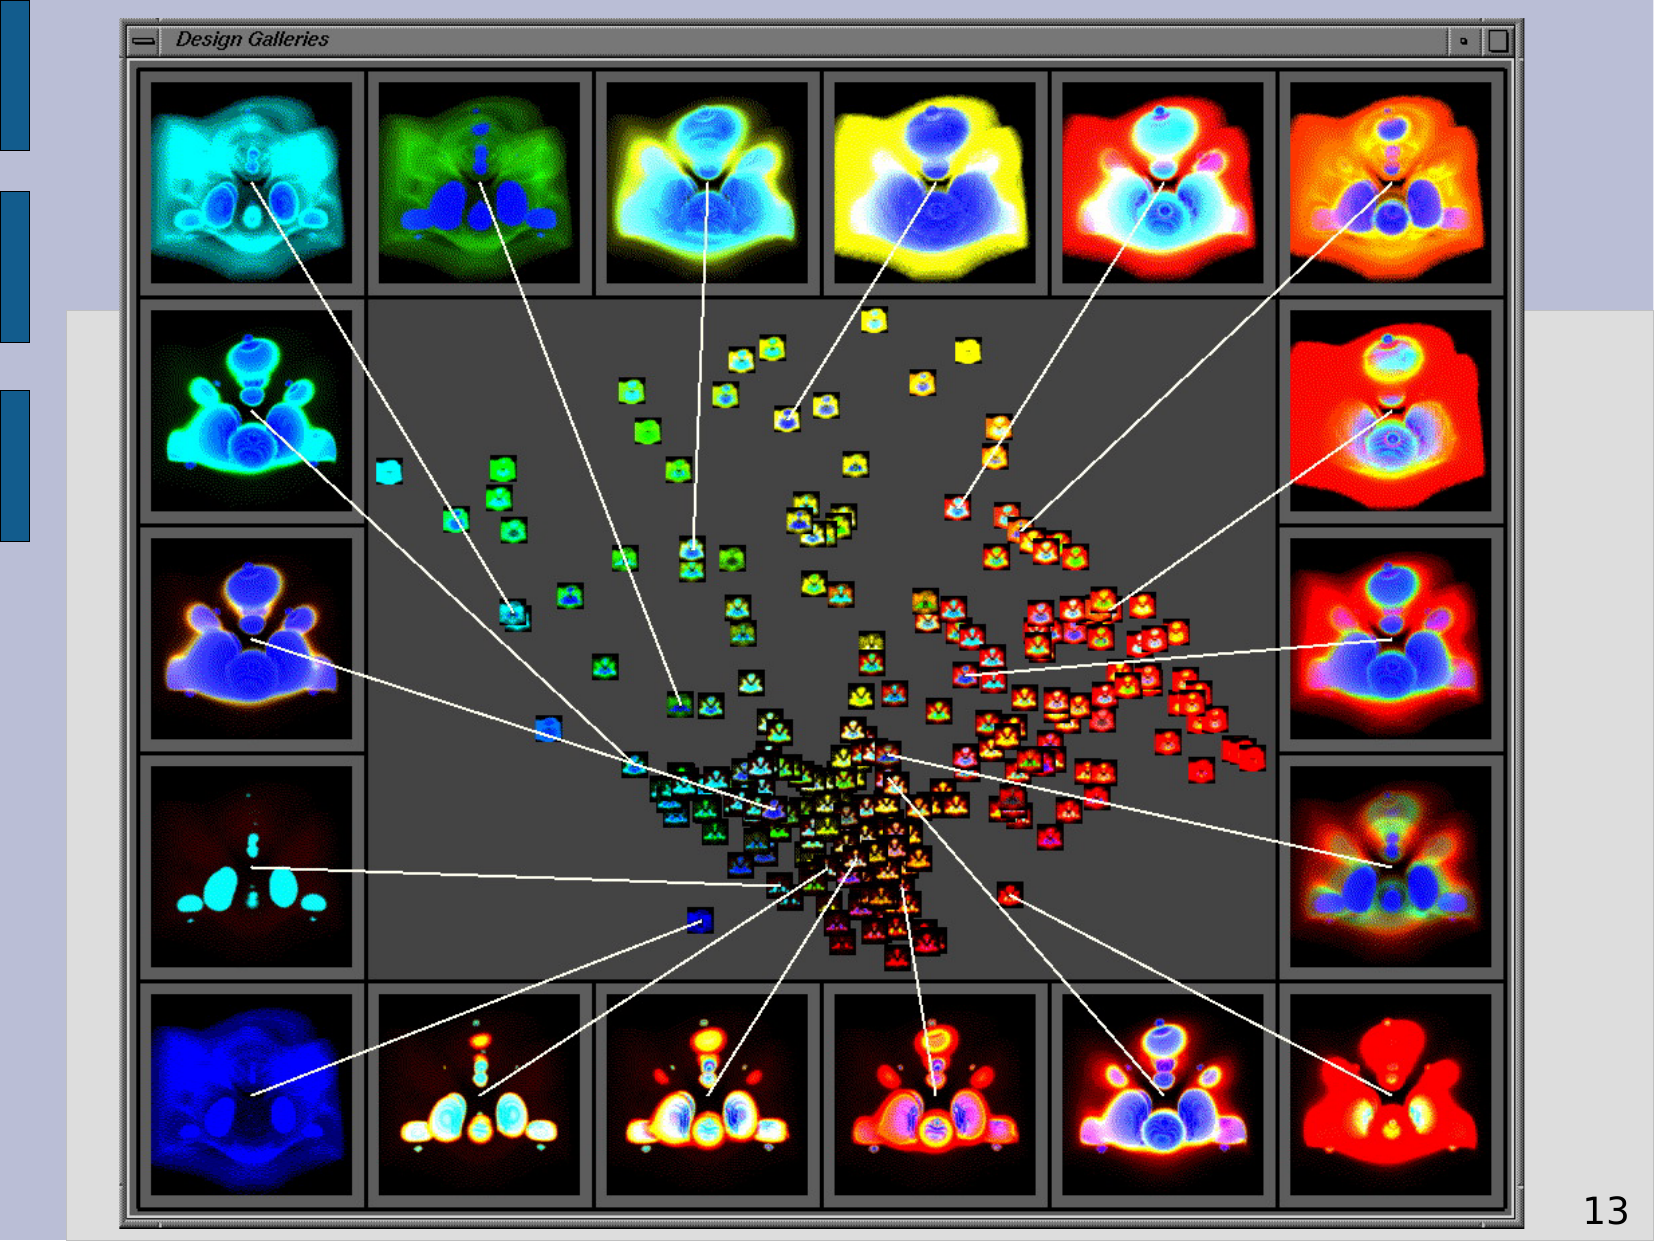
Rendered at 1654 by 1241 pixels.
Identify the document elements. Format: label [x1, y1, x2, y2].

chart [119, 18, 1525, 1229]
